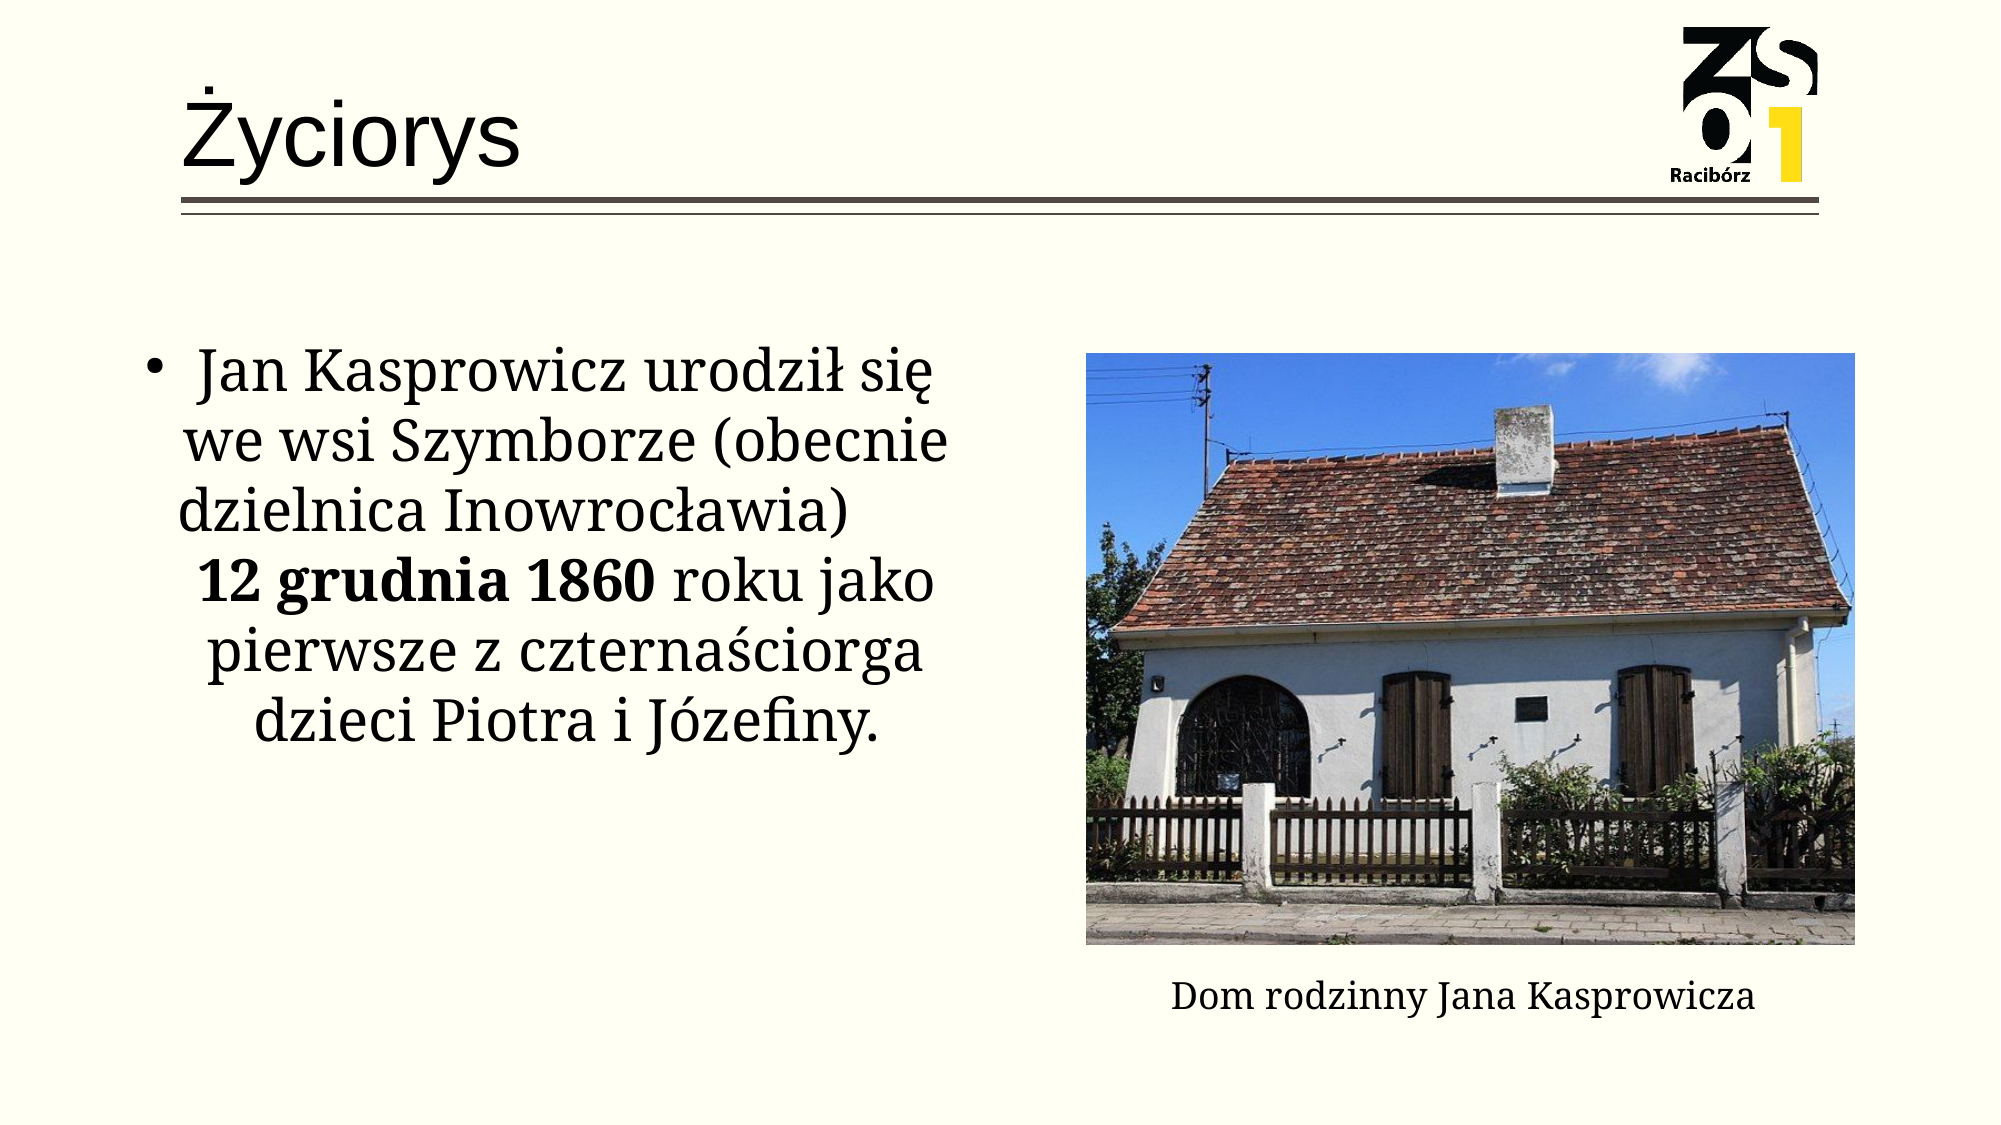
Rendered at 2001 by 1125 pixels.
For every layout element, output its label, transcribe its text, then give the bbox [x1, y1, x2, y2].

title Życiorys [181, 12, 1624, 193]
list Jan Kasprowicz urodził się we wsi Szymborze (obecnie dzielnica Inowrocławia) 12 grudnia 1860 roku jako pierwsze z czternaściorga dzieci Piotra i Józefiny. [106, 106, 957, 647]
text_box Dom rodzinny Jana Kasprowicza [1156, 961, 1772, 1028]
picture [1086, 353, 1855, 945]
picture [1624, 0, 1876, 228]
